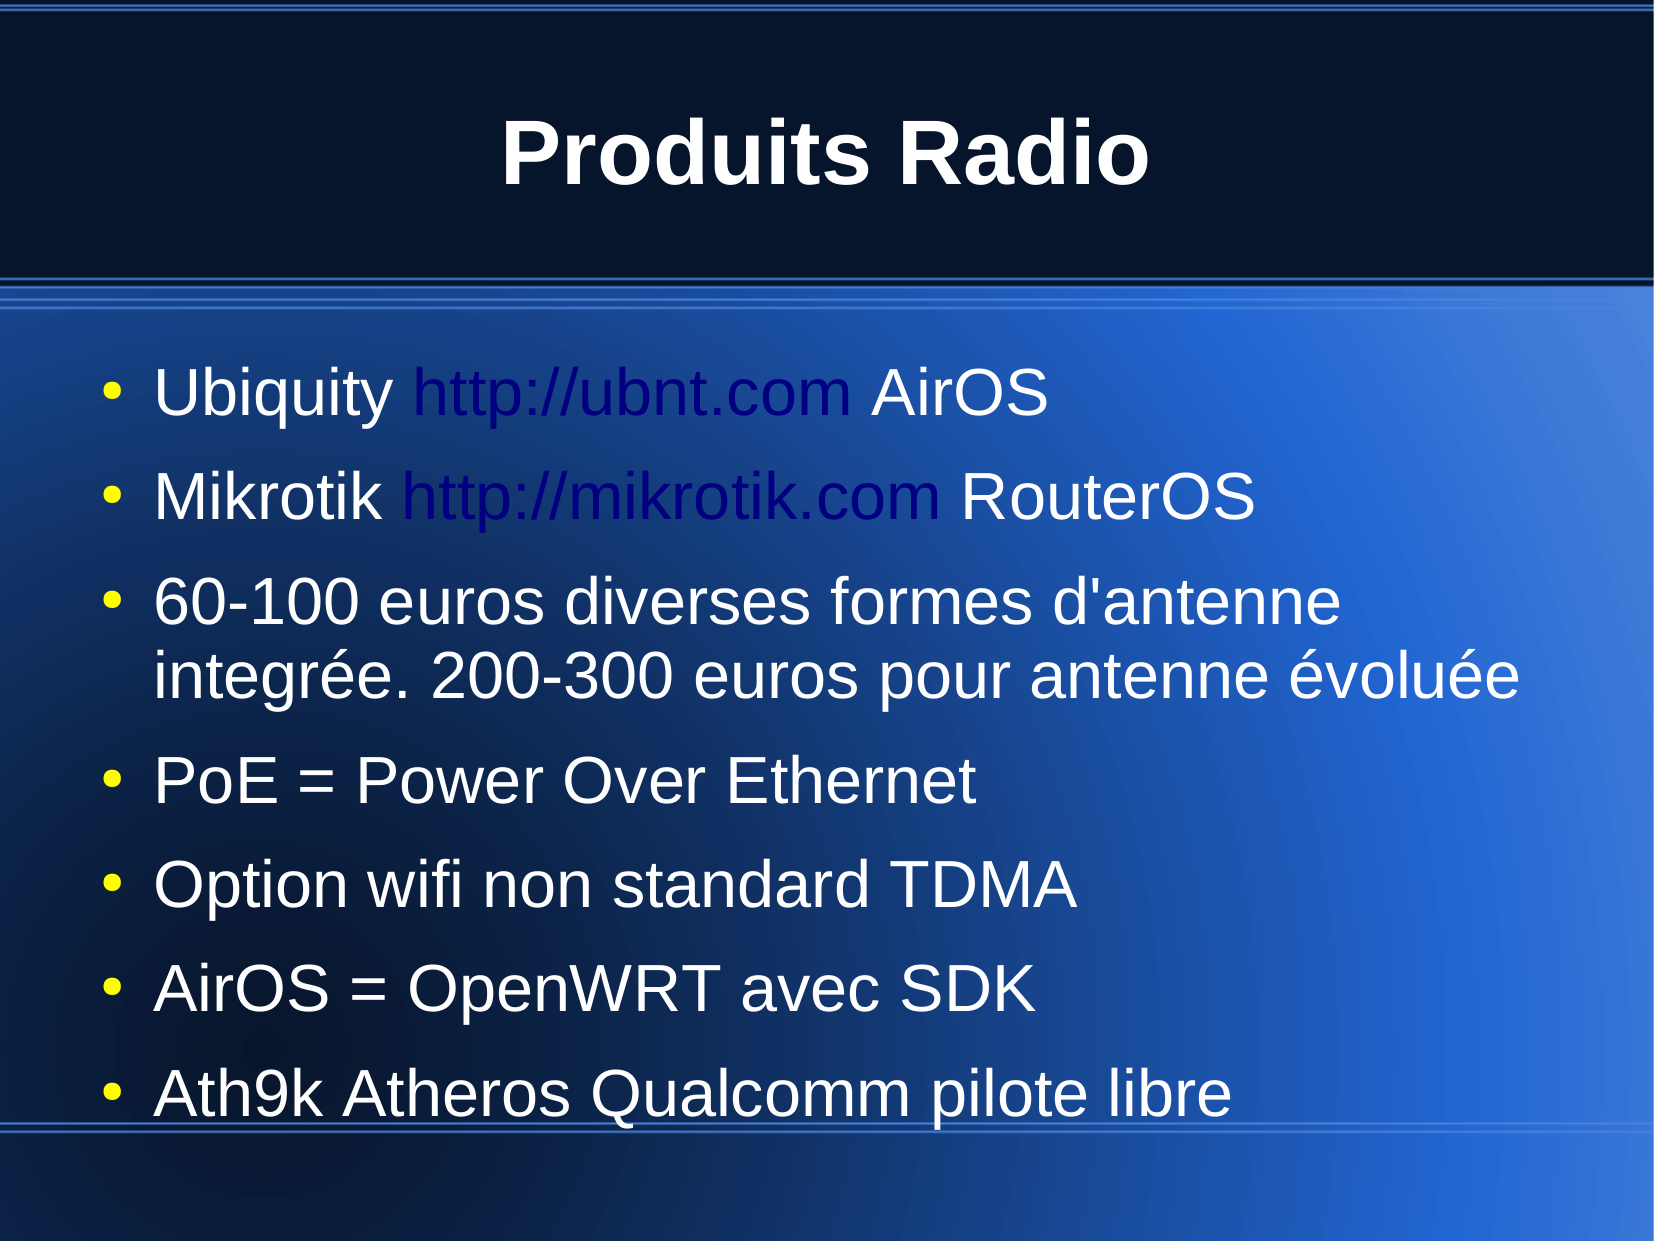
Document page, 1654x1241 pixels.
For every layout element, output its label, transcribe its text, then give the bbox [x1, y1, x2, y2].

picture [0, 0, 1654, 1241]
list Ubiquity http://ubnt.com AirOS Mikrotik http://mikrotik.com RouterOS 60-100 euros diverses formes d'antenne integrée. 200-300 euros pour antenne évoluée PoE = Power Over Ethernet Option wifi non standard TDMA AirOS = OpenWRT avec SDK Ath9k Atheros Qualcomm pilote libre [82, 355, 1571, 1159]
title Produits Radio [82, 56, 1571, 250]
